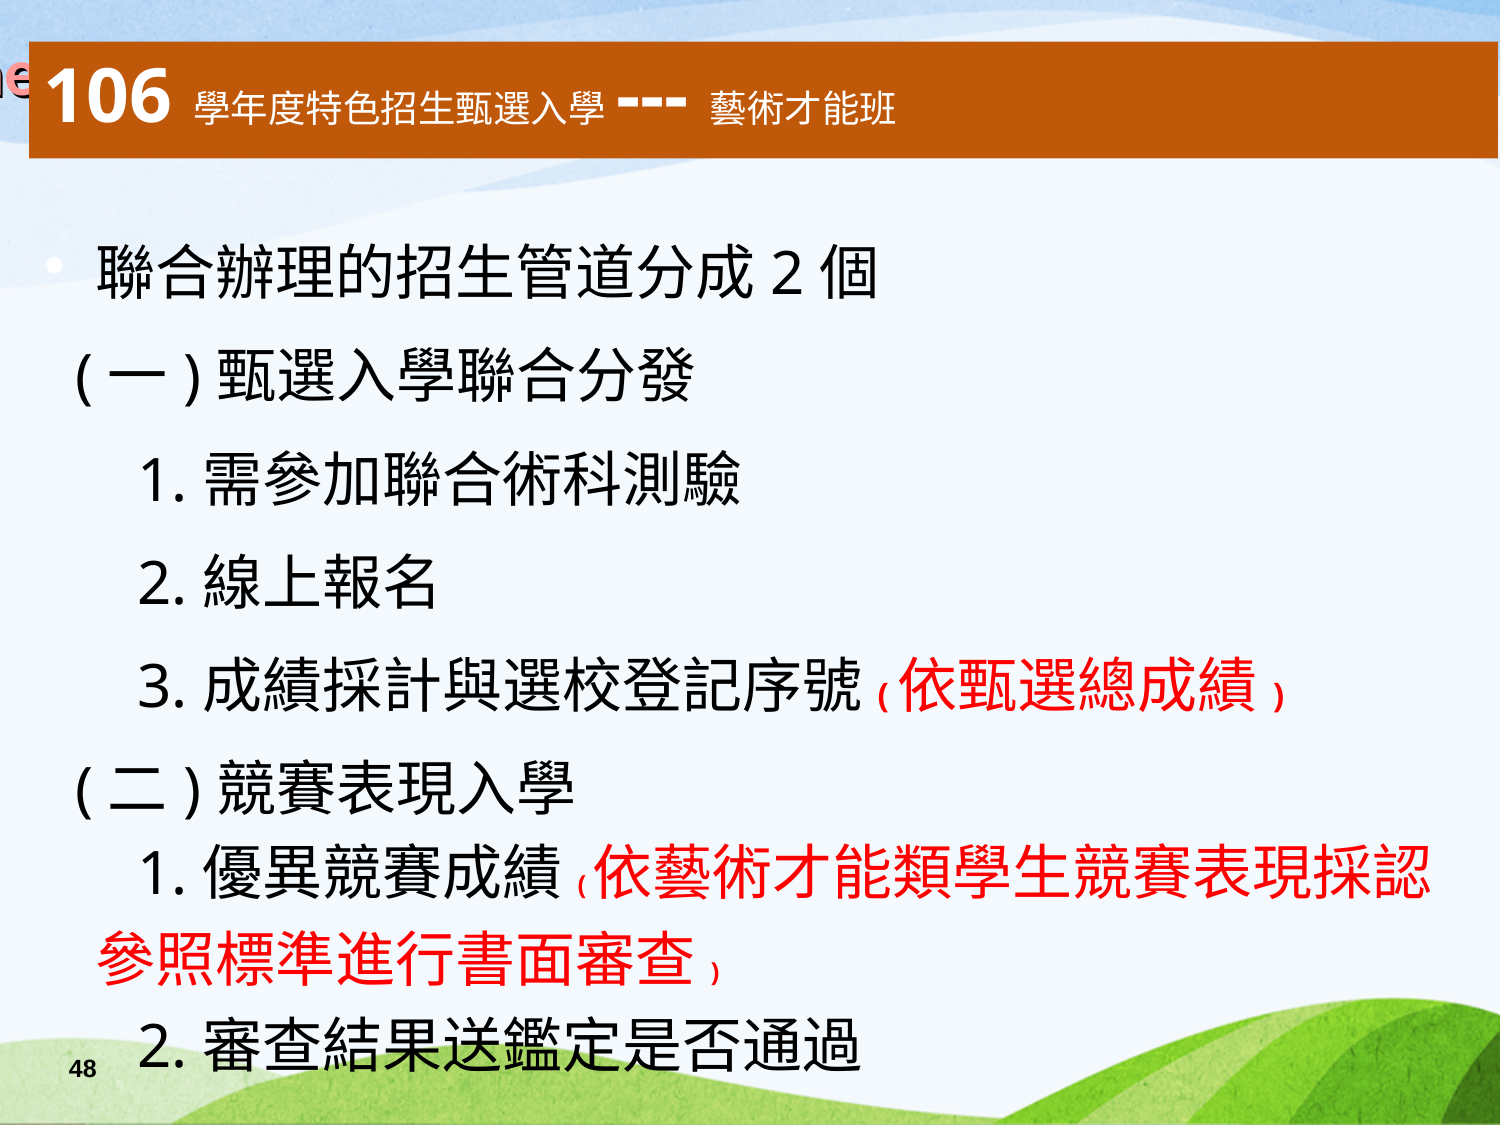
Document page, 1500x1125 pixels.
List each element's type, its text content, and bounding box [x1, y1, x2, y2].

list 聯合辦理的招生管道分成2個 (一)甄選入學聯合分發 1.需參加聯合術科測驗 2.線上報名 3.成績採計與選校登記序號(依甄選總成績) (二)競賽表現入學 1.優異競賽成績(依藝術才能類學生競賽表現採認參照標準進行書面審查) 2.審查結果送鑑定是否通過 [29, 231, 1469, 1105]
picture [0, 0, 1500, 1125]
text_box 106學年度特色招生甄選入學---藝術才能班 [29, 41, 1498, 159]
text_box 48 [54, 1049, 148, 1088]
